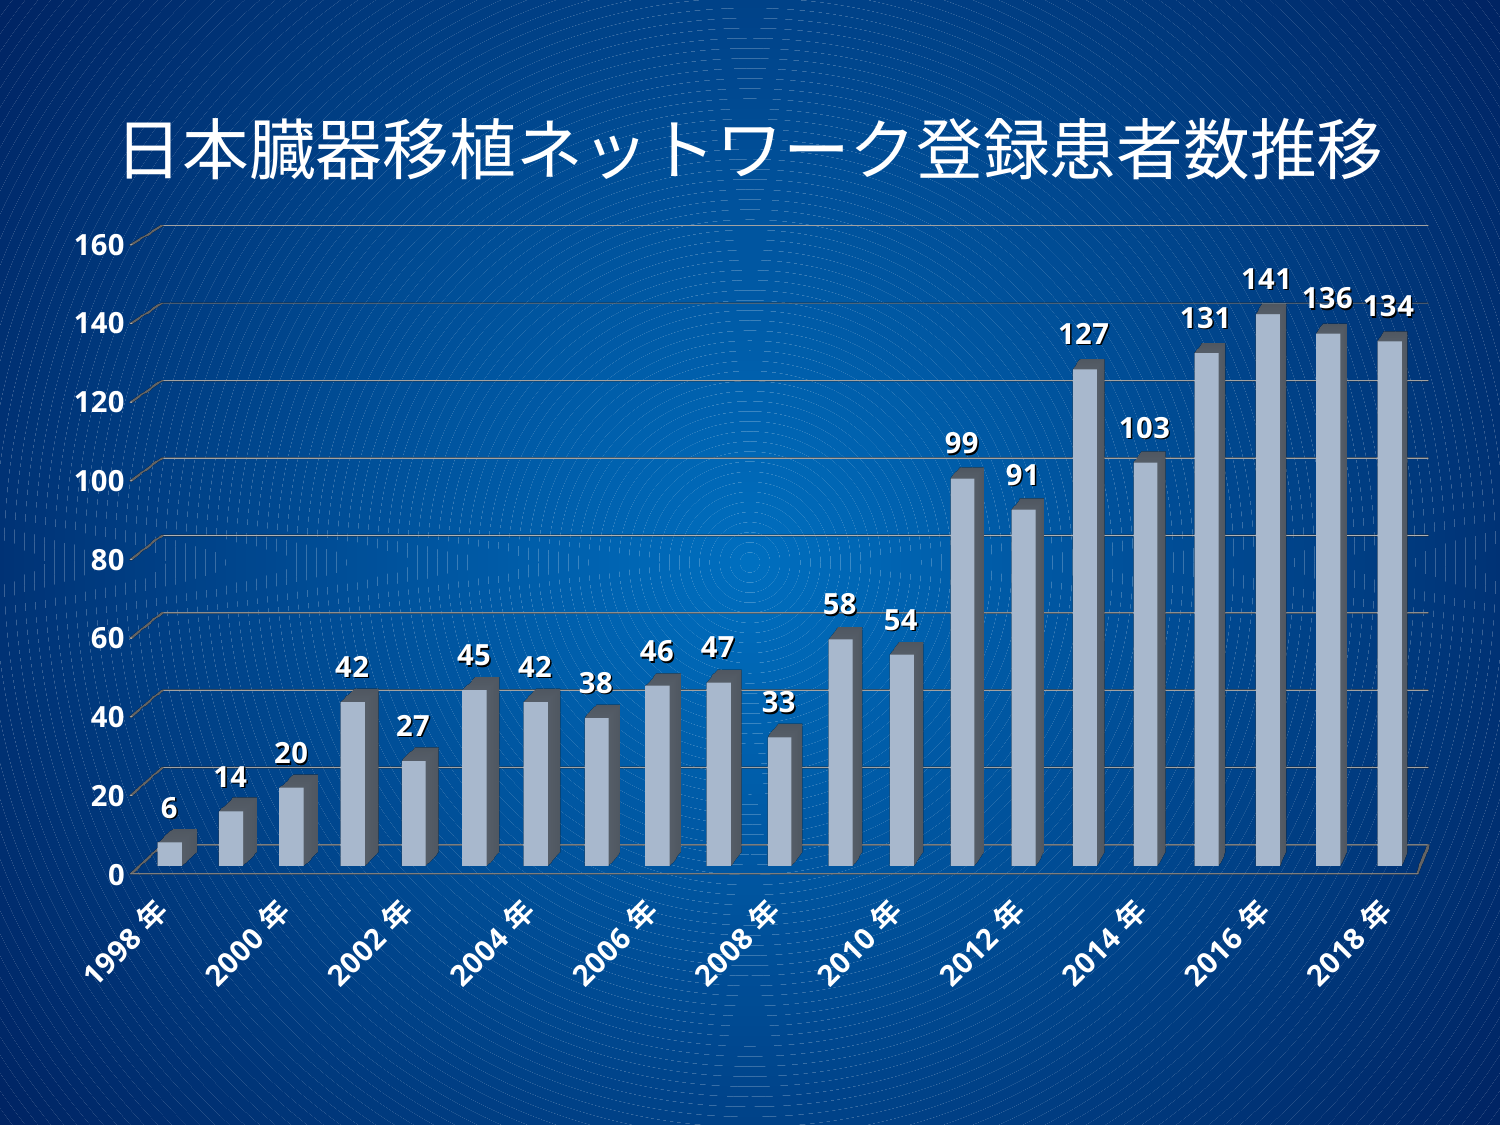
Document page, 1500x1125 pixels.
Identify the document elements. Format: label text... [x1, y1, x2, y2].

chart [36, 208, 1464, 1012]
title 日本臓器移植ネットワーク登録患者数推移 [46, 54, 1454, 208]
